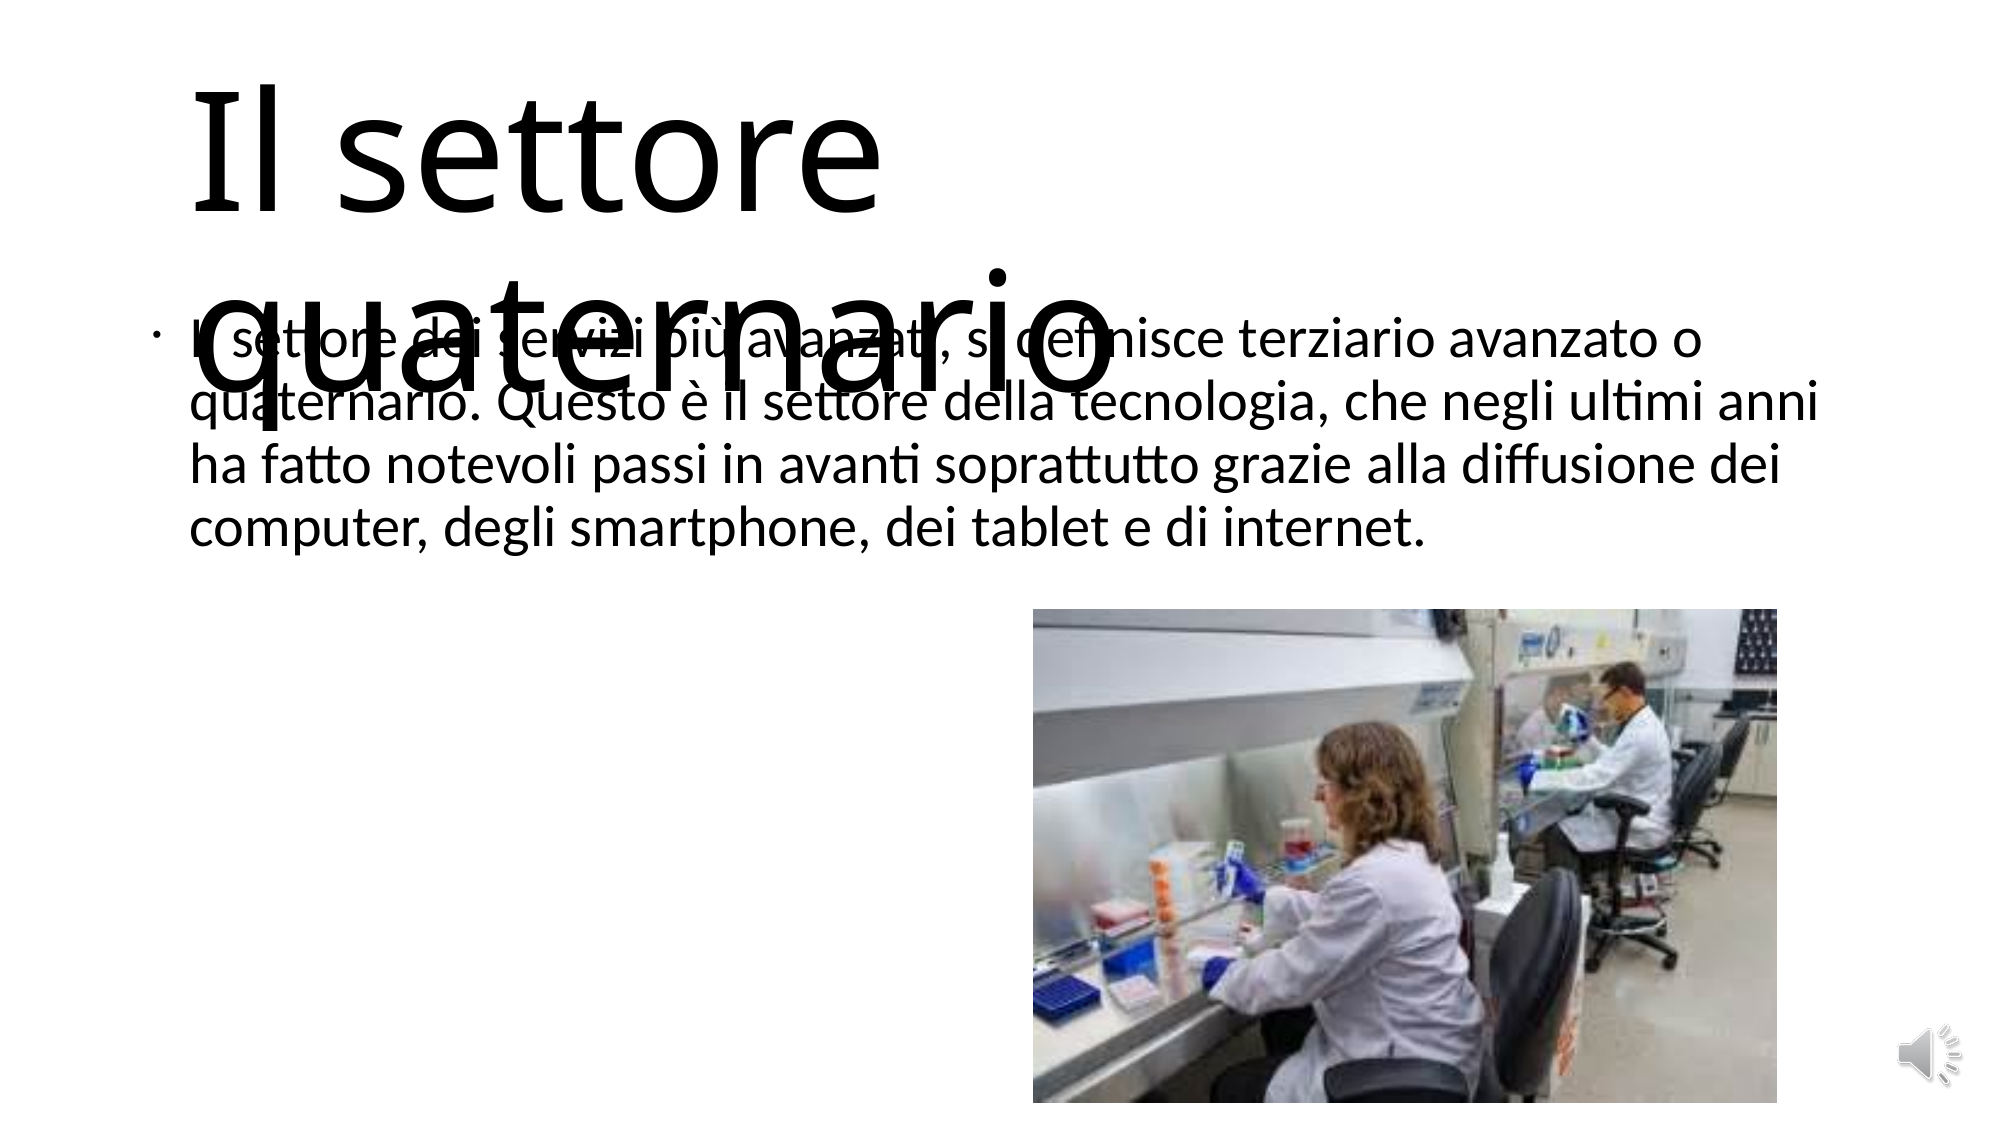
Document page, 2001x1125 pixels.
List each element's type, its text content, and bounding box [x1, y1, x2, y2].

picture [1897, 1022, 1965, 1090]
list Il settore dei servizi più avanzati, si definisce terziario avanzato o quaternario. Questo è il settore della tecnologia, che negli ultimi anni ha fatto notevoli passi in avanti soprattutto grazie alla diffusione dei computer, degli smartphone, dei tablet e di internet. [137, 299, 1863, 1014]
picture [1033, 609, 1777, 1103]
title Il settore quaternario [174, 59, 1863, 278]
